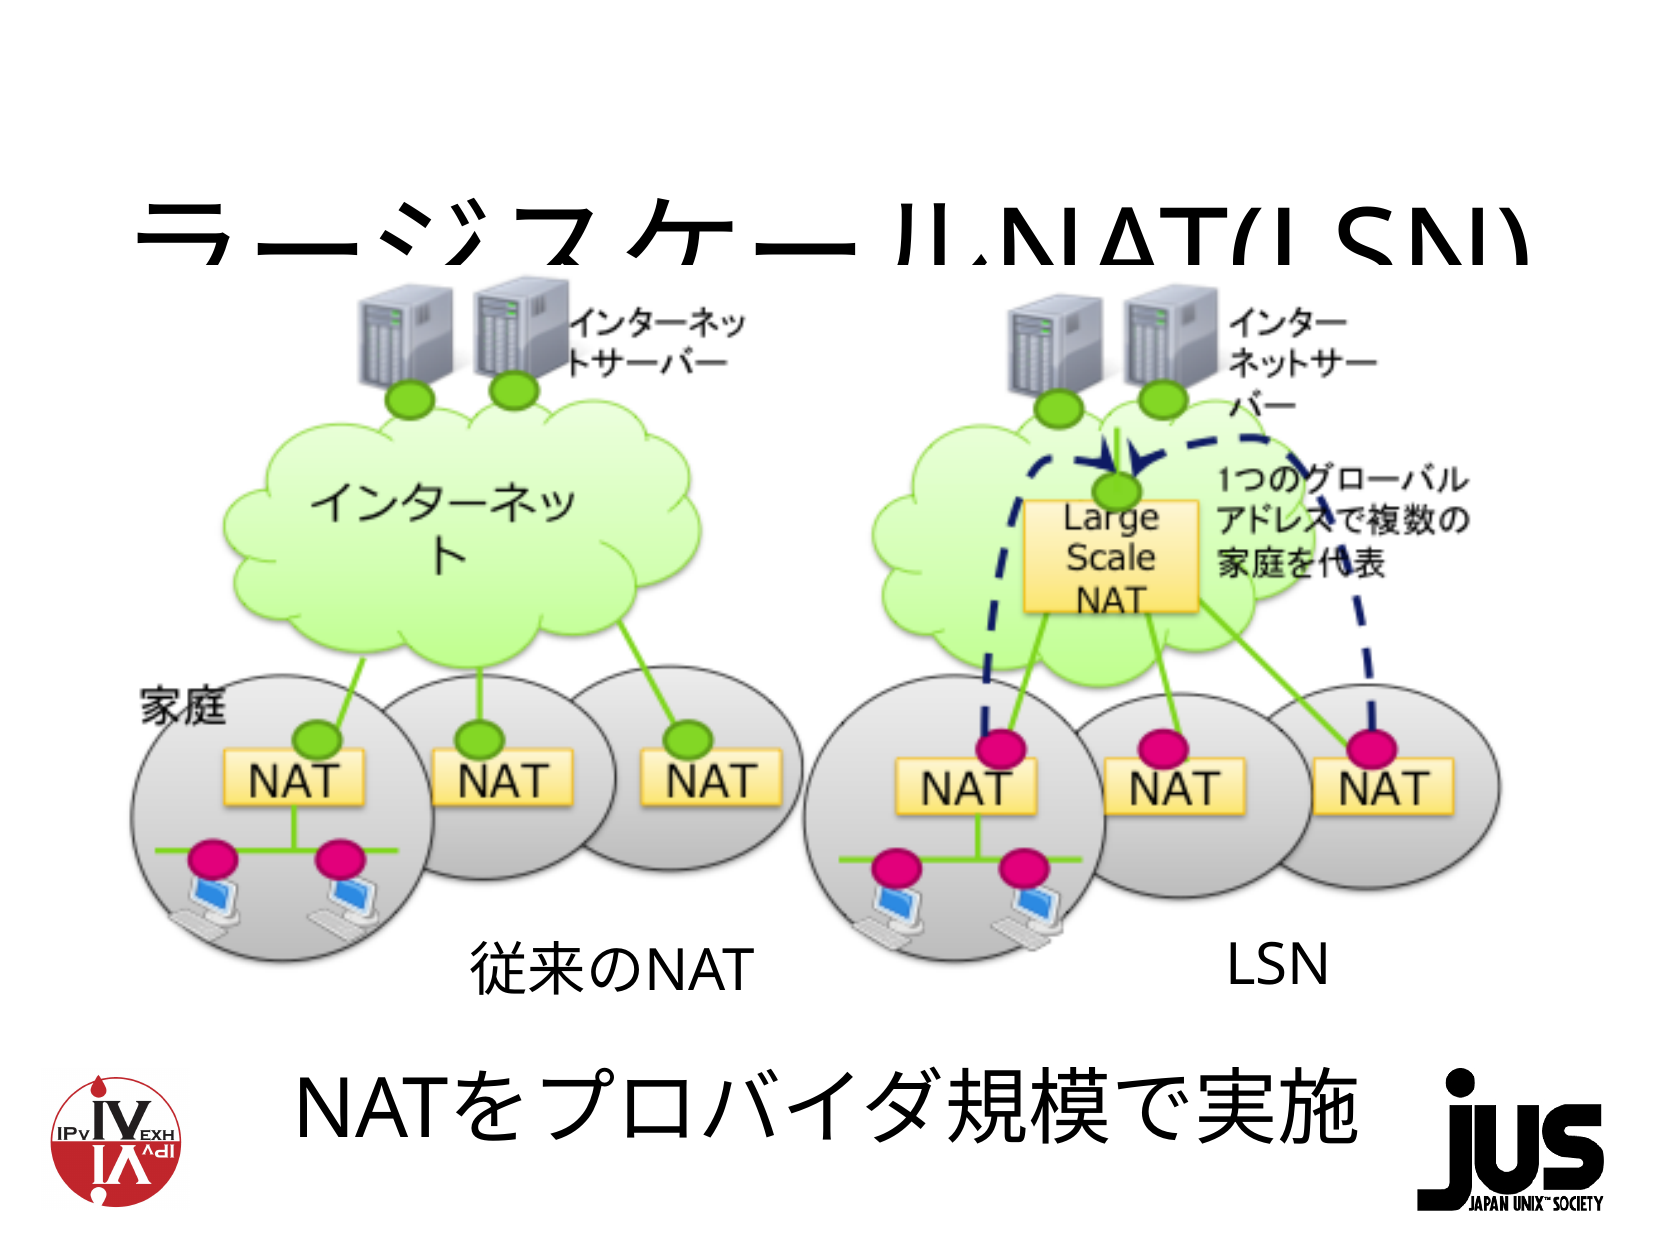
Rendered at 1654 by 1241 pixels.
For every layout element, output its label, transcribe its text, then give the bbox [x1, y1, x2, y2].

picture [75, 265, 1579, 975]
text_box LSN [1210, 915, 1350, 993]
text_box 従来のNAT [455, 915, 774, 993]
picture [1417, 1068, 1604, 1211]
subtitle NATをプロバイダ規模で実施 [236, 1033, 1418, 1170]
picture [41, 1068, 190, 1210]
title ラージスケールNAT(LSN) [82, 56, 1571, 250]
